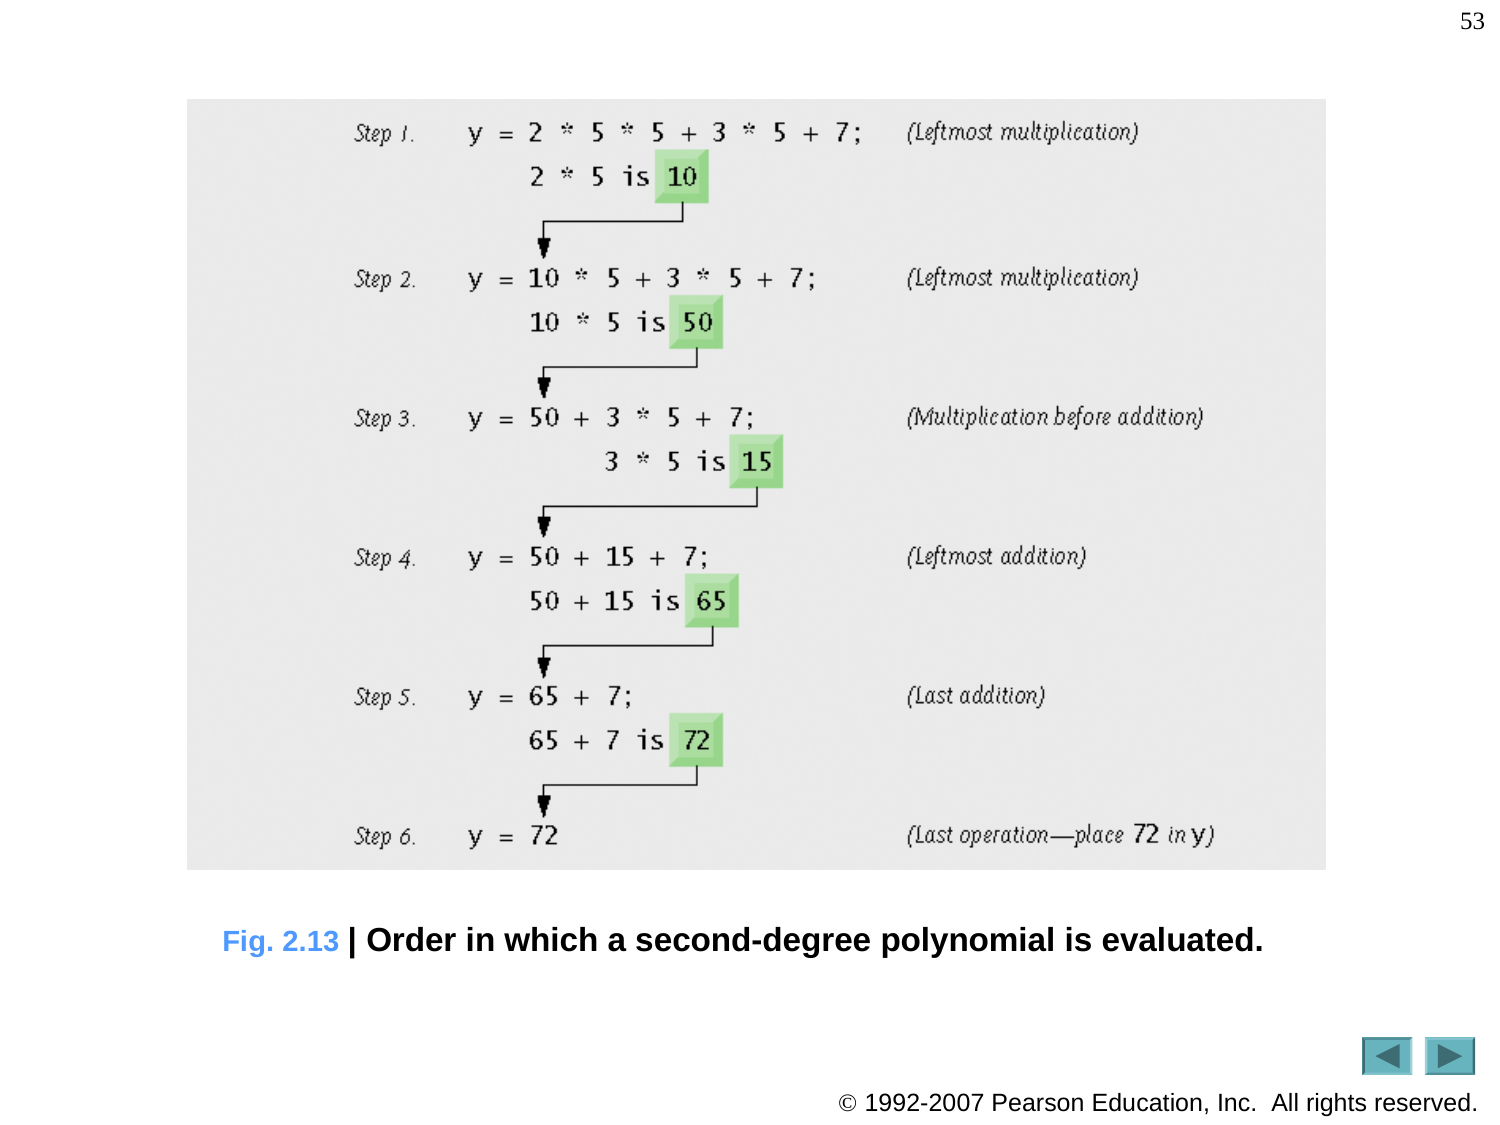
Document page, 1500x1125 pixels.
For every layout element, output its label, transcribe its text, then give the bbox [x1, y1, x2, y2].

title Fig. 2.13 | Order in which a second-degree polynomial is evaluated. [49, 899, 1438, 990]
picture [187, 99, 1326, 870]
